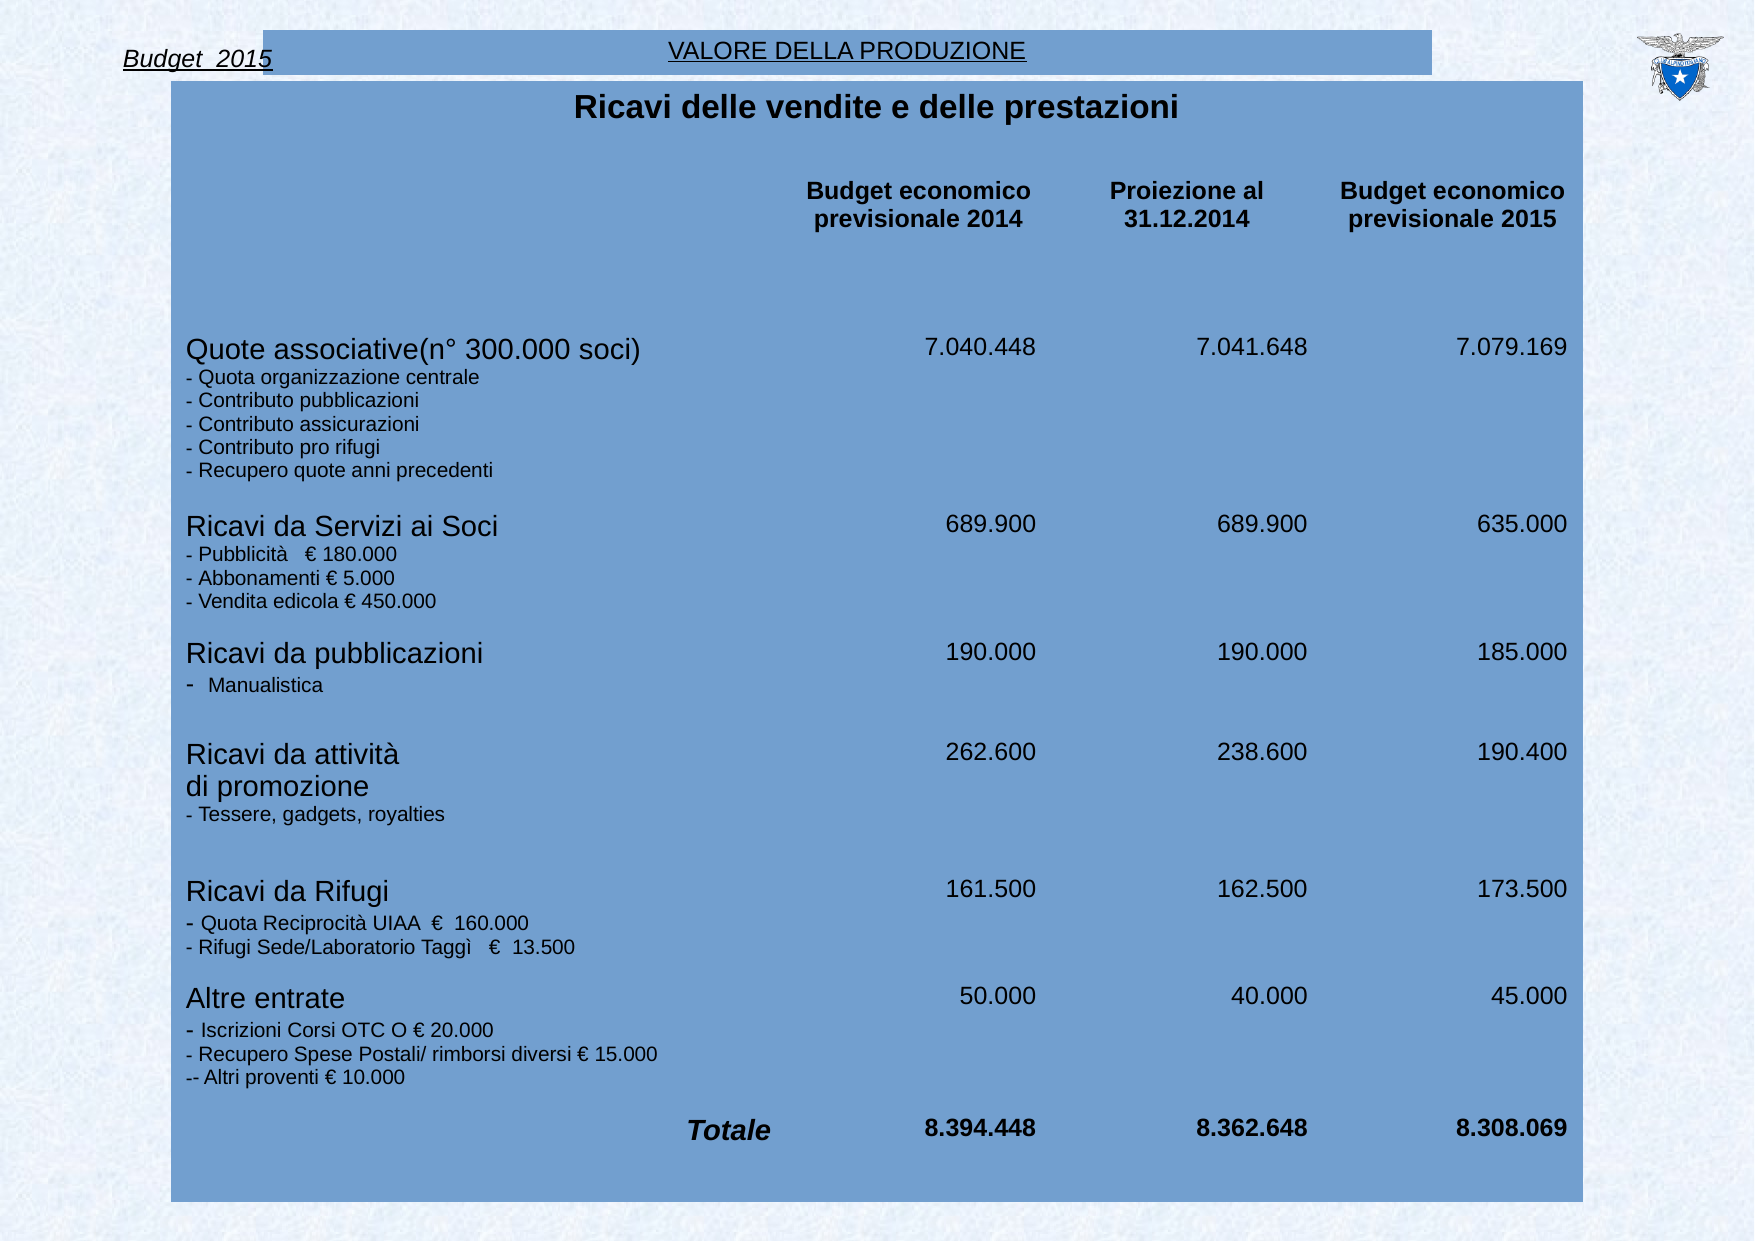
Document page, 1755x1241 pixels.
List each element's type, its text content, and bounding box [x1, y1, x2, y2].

table_cell 50.000 [786, 974, 1051, 1106]
table_cell 8.394.448 [786, 1106, 1051, 1202]
table_cell 238.600 [1051, 730, 1323, 867]
table_cell Ricavi da pubblicazioni - Manualistica [171, 630, 786, 730]
table_cell 689.900 [786, 503, 1051, 630]
table_cell Ricavi da attività di promozione Tessere, gadgets, royalties [171, 730, 786, 867]
table_cell 190.400 [1323, 730, 1583, 867]
table_cell 161.500 [786, 867, 1051, 974]
table_cell [171, 169, 786, 326]
table_cell Ricavi da Rifugi Quota Reciprocità UIAA € 160.000 Rifugi Sede/Laboratorio Taggì € 13.500 [171, 867, 786, 974]
table_cell 635.000 [1323, 503, 1583, 630]
table_cell Ricavi da Servizi ai Soci Pubblicità € 180.000 Abbonamenti € 5.000 Vendita edicola € 450.000 [171, 503, 786, 630]
table_cell Quote associative (n° 300.000 soci) Quota organizzazione centrale Contributo pubblicazioni Contributo assicurazioni Contributo pro rifugi Recupero quote anni precedenti [171, 326, 786, 503]
table_cell 190.000 [1051, 630, 1323, 730]
table_cell Totale [171, 1106, 786, 1202]
table_cell 689.900 [1051, 503, 1323, 630]
table_cell 190.000 [786, 630, 1051, 730]
table_cell 185.000 [1323, 630, 1583, 730]
table_cell 8.308.069 [1323, 1106, 1583, 1202]
table_cell 40.000 [1051, 974, 1323, 1106]
table_cell 8.362.648 [1051, 1106, 1323, 1202]
table_cell 262.600 [786, 730, 1051, 867]
table_cell Proiezione al 31.12.2014 [1051, 169, 1323, 326]
table_cell Budget economico previsionale 2015 [1323, 169, 1583, 326]
table_cell 7.079.169 [1323, 326, 1583, 503]
text_box Budget 2015 [50, 35, 346, 82]
table_cell 7.041.648 [1051, 326, 1323, 503]
table_header Ricavi delle vendite e delle prestazioni [171, 81, 1583, 169]
table_cell 45.000 [1323, 974, 1583, 1106]
table_header VALORE DELLA PRODUZIONE [263, 30, 1432, 75]
table_cell 7.040.448 [786, 326, 1051, 503]
table_cell Altre entrate Iscrizioni Corsi OTC O € 20.000 Recupero Spese Postali/ rimborsi diversi € 15.000 - Altri proventi € 10.000 [171, 974, 786, 1106]
table_cell 173.500 [1323, 867, 1583, 974]
picture [1633, 29, 1728, 108]
table_cell Budget economico previsionale 2014 [786, 169, 1051, 326]
table_cell 162.500 [1051, 867, 1323, 974]
